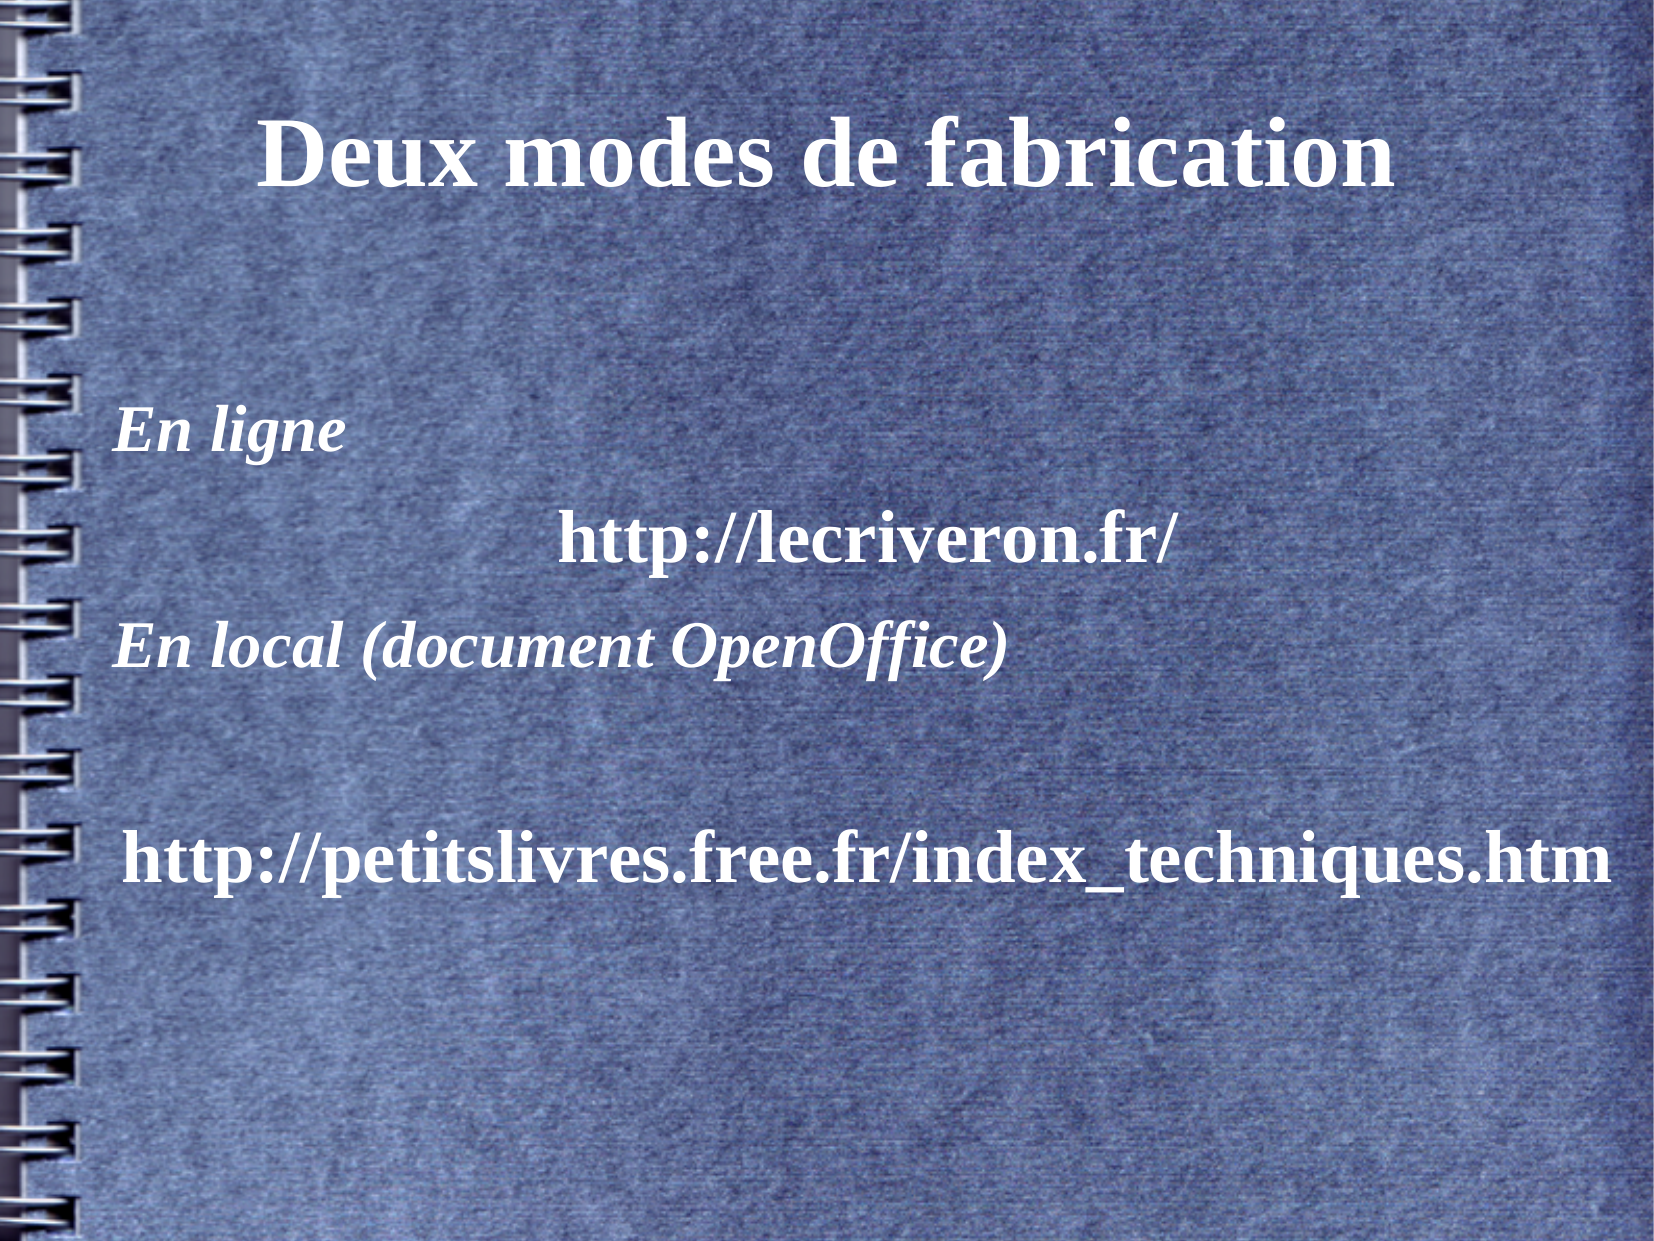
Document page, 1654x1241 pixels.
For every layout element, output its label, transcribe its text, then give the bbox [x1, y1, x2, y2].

list En ligne http://lecriveron.fr/ En local (document OpenOffice) http://petitslivres.free.fr/index_techniques.htm [112, 392, 1625, 1211]
picture [0, 0, 1654, 1241]
title Deux modes de fabrication [82, 49, 1571, 257]
